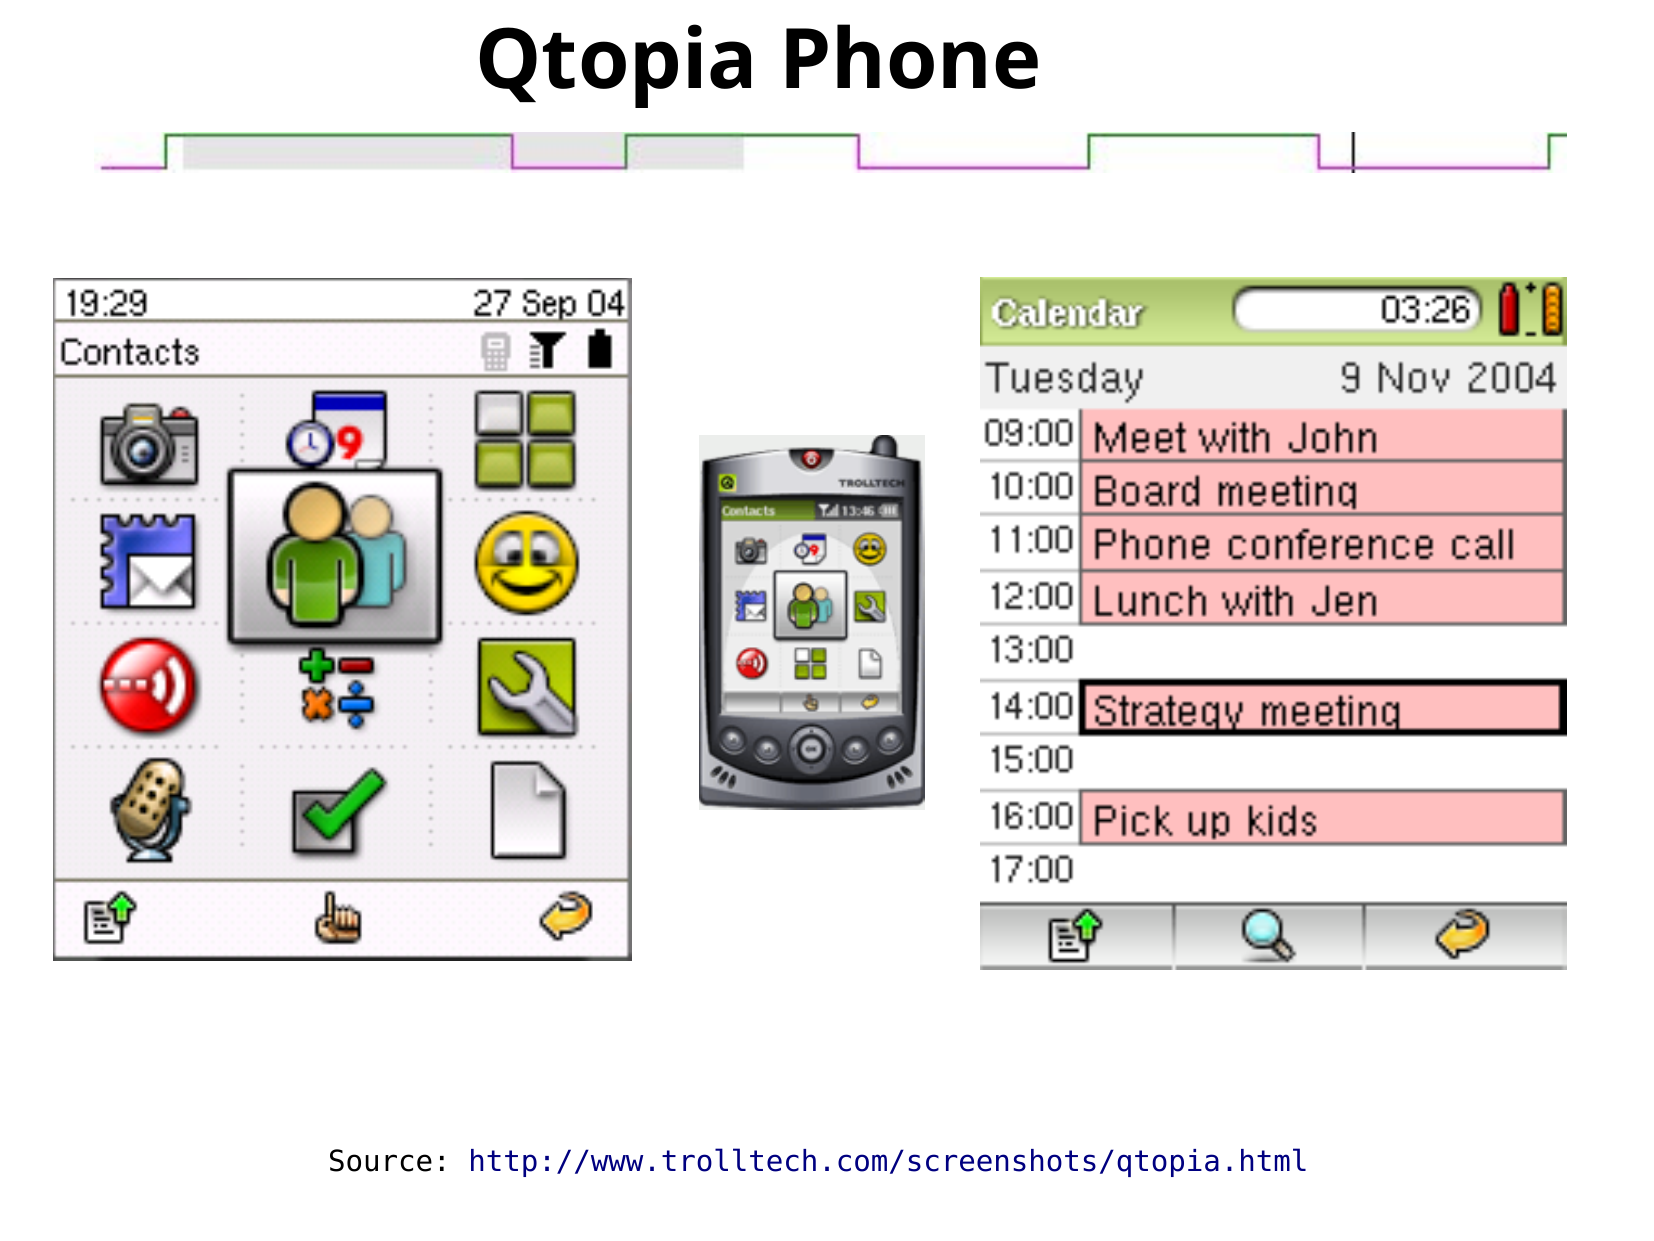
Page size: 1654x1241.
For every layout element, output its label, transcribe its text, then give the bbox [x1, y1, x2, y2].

picture [53, 278, 632, 961]
picture [94, 132, 1567, 173]
text_box Source: http://www.trolltech.com/screenshots/qtopia.html [328, 1144, 1408, 1222]
text_box Qtopia Phone [475, 0, 1285, 108]
picture [699, 435, 925, 810]
picture [980, 277, 1567, 970]
